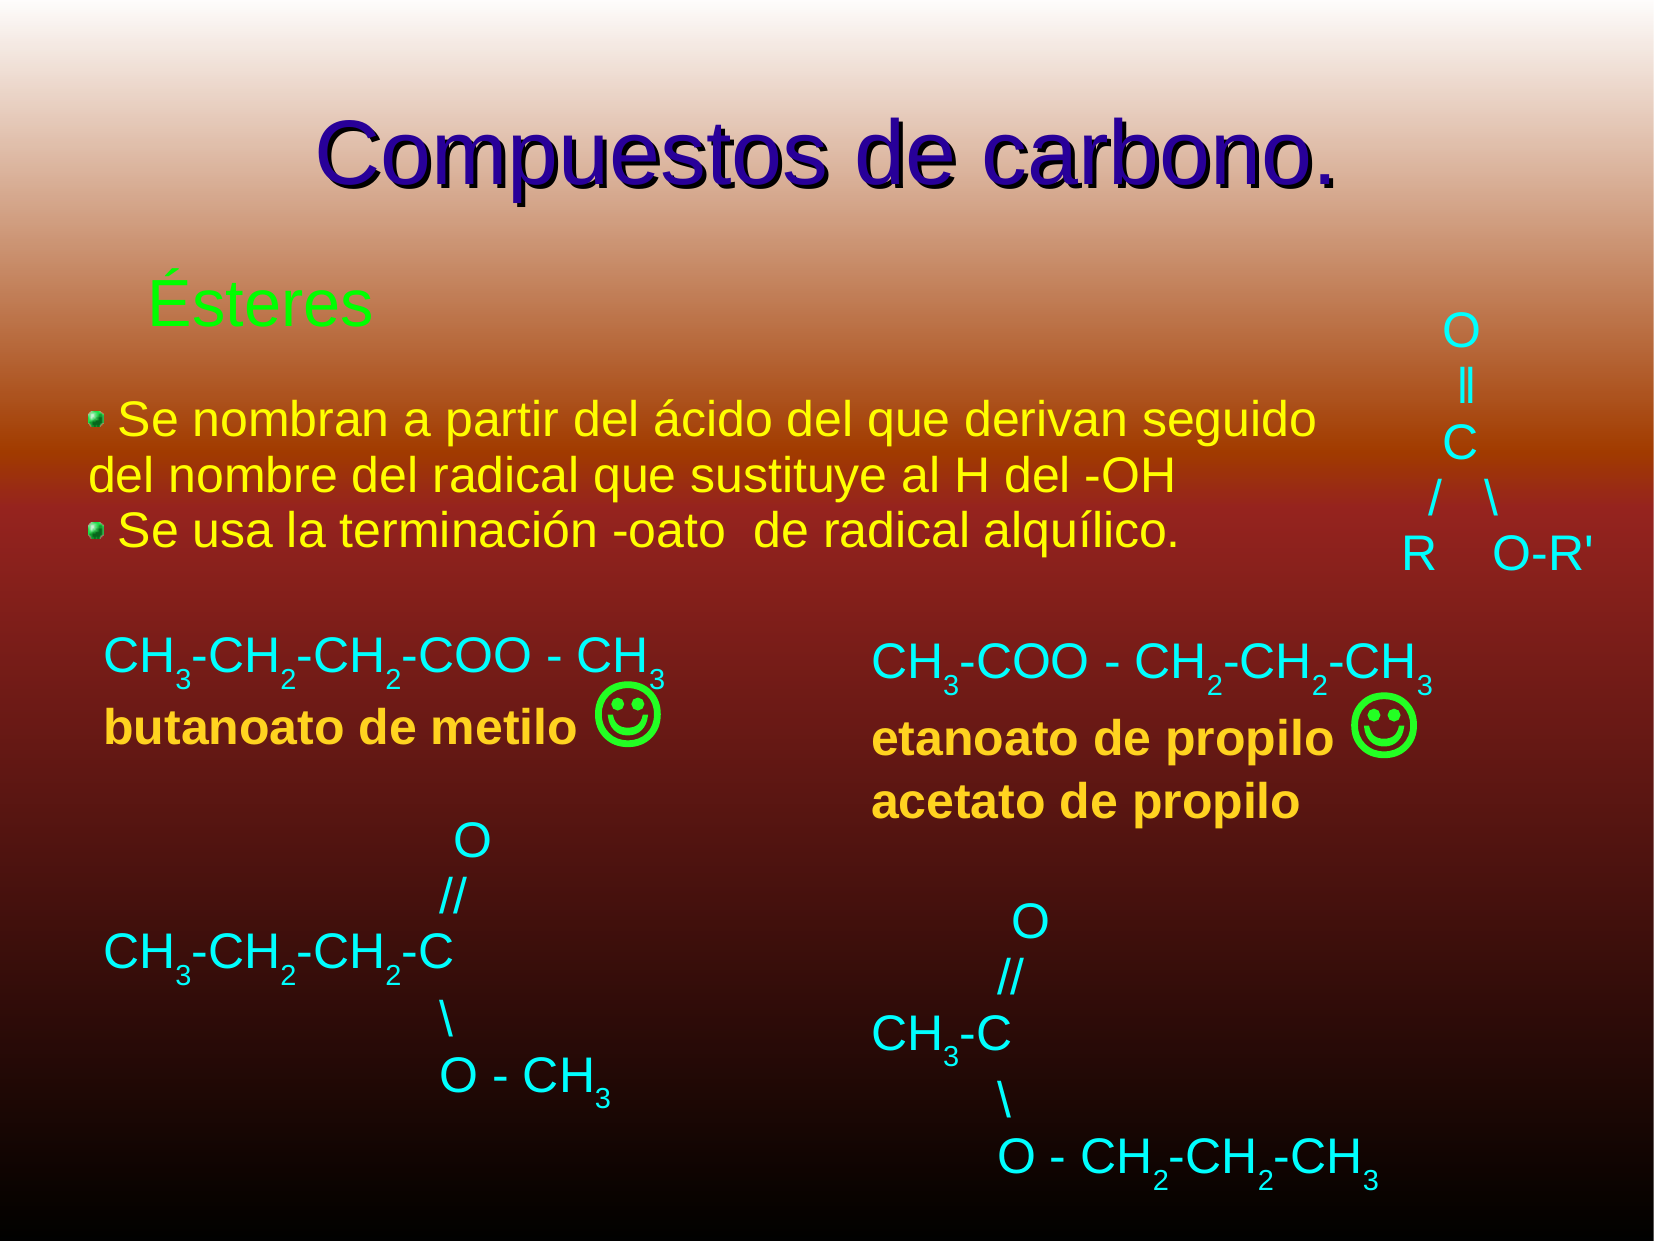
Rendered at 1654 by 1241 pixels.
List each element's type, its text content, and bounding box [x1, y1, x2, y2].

text_box CH3-COO - CH2-CH2-CH3 [856, 626, 1477, 690]
text_box etanoato de propilo  acetato de propilo [856, 690, 1535, 855]
picture [0, 0, 1654, 1241]
list Ésteres [76, 265, 1182, 355]
text_box butanoato de metilo  [88, 679, 767, 787]
text_box O // CH3-CH2-CH2-C \ O - CH3 [88, 804, 709, 1123]
text_box Se nombran a partir del ácido del que derivan seguido del nombre del radical que sustituye al H del -OH Se usa la terminación -oato de radical alquílico. [73, 383, 1358, 566]
text_box CH3-CH2-CH2-COO - CH3 [88, 620, 709, 679]
text_box O ‖ C / \ R O-R' [1358, 295, 1654, 589]
text_box O // CH3-C \ O - CH2-CH2-CH3 [856, 885, 1477, 1204]
title Compuestos de carbono. [82, 49, 1571, 257]
